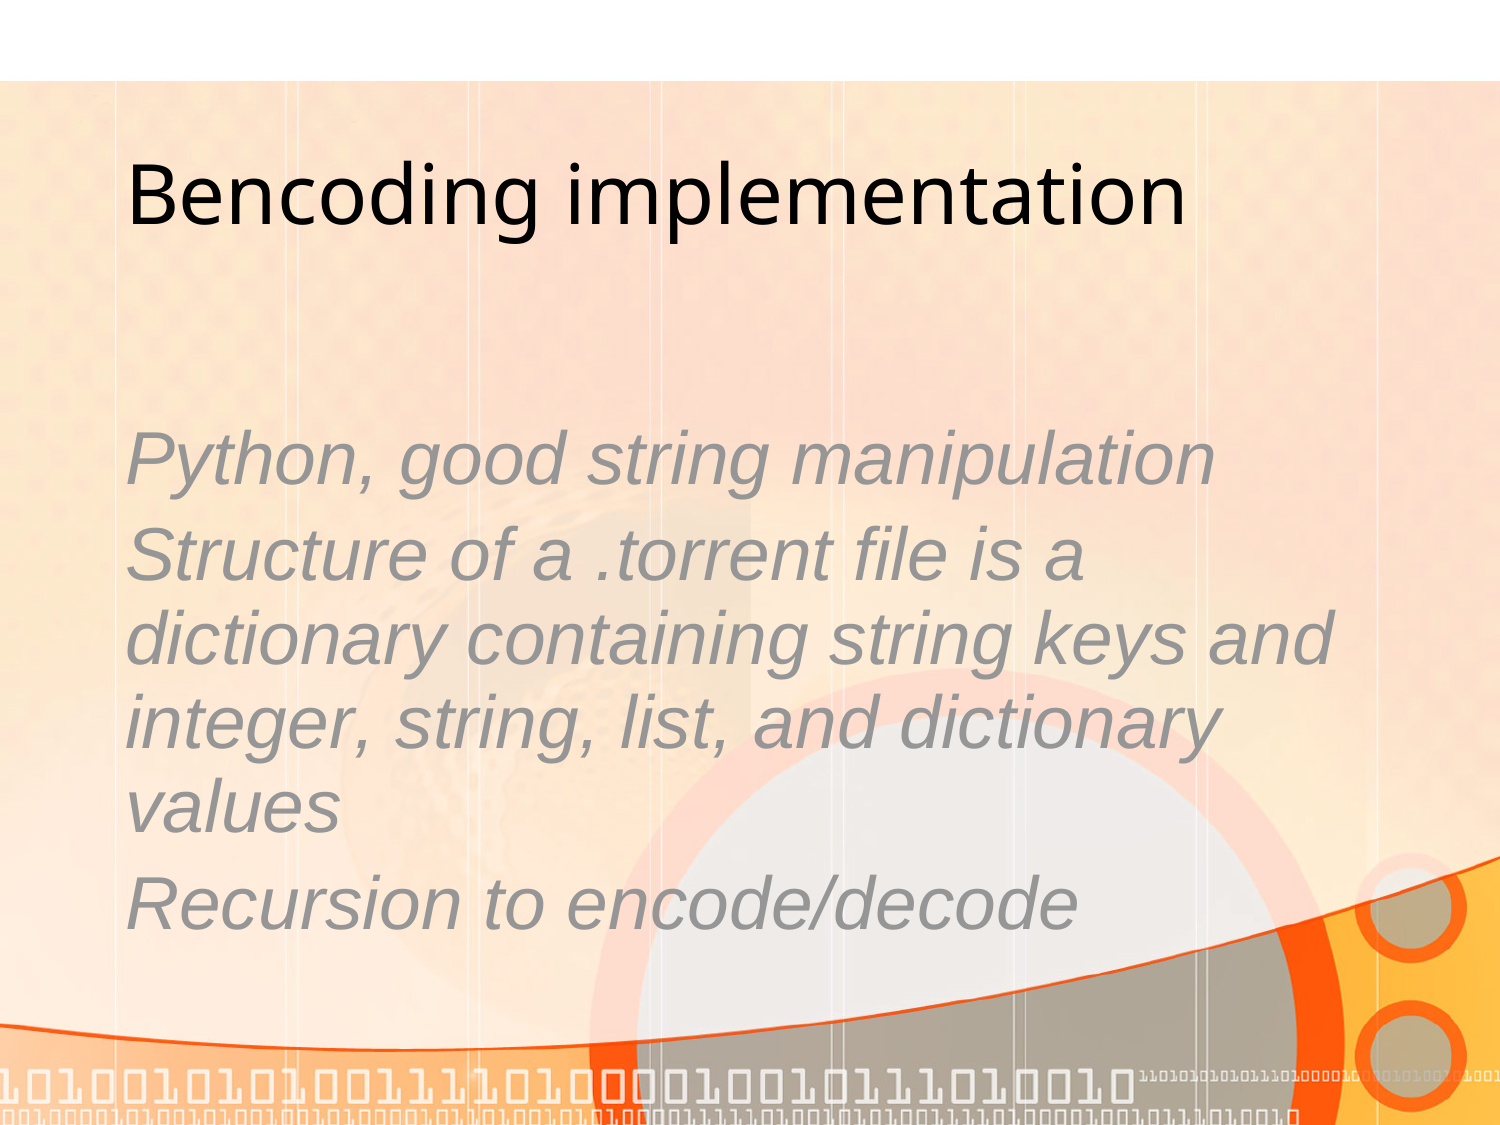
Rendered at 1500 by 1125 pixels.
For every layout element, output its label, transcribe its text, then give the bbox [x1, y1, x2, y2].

subtitle Python, good string manipulation Structure of a .torrent file is a dictionary containing string keys and integer, string, list, and dictionary values Recursion to encode/decode [125, 363, 1388, 999]
picture [0, 0, 1500, 1125]
title Bencoding implementation [125, 84, 1388, 300]
